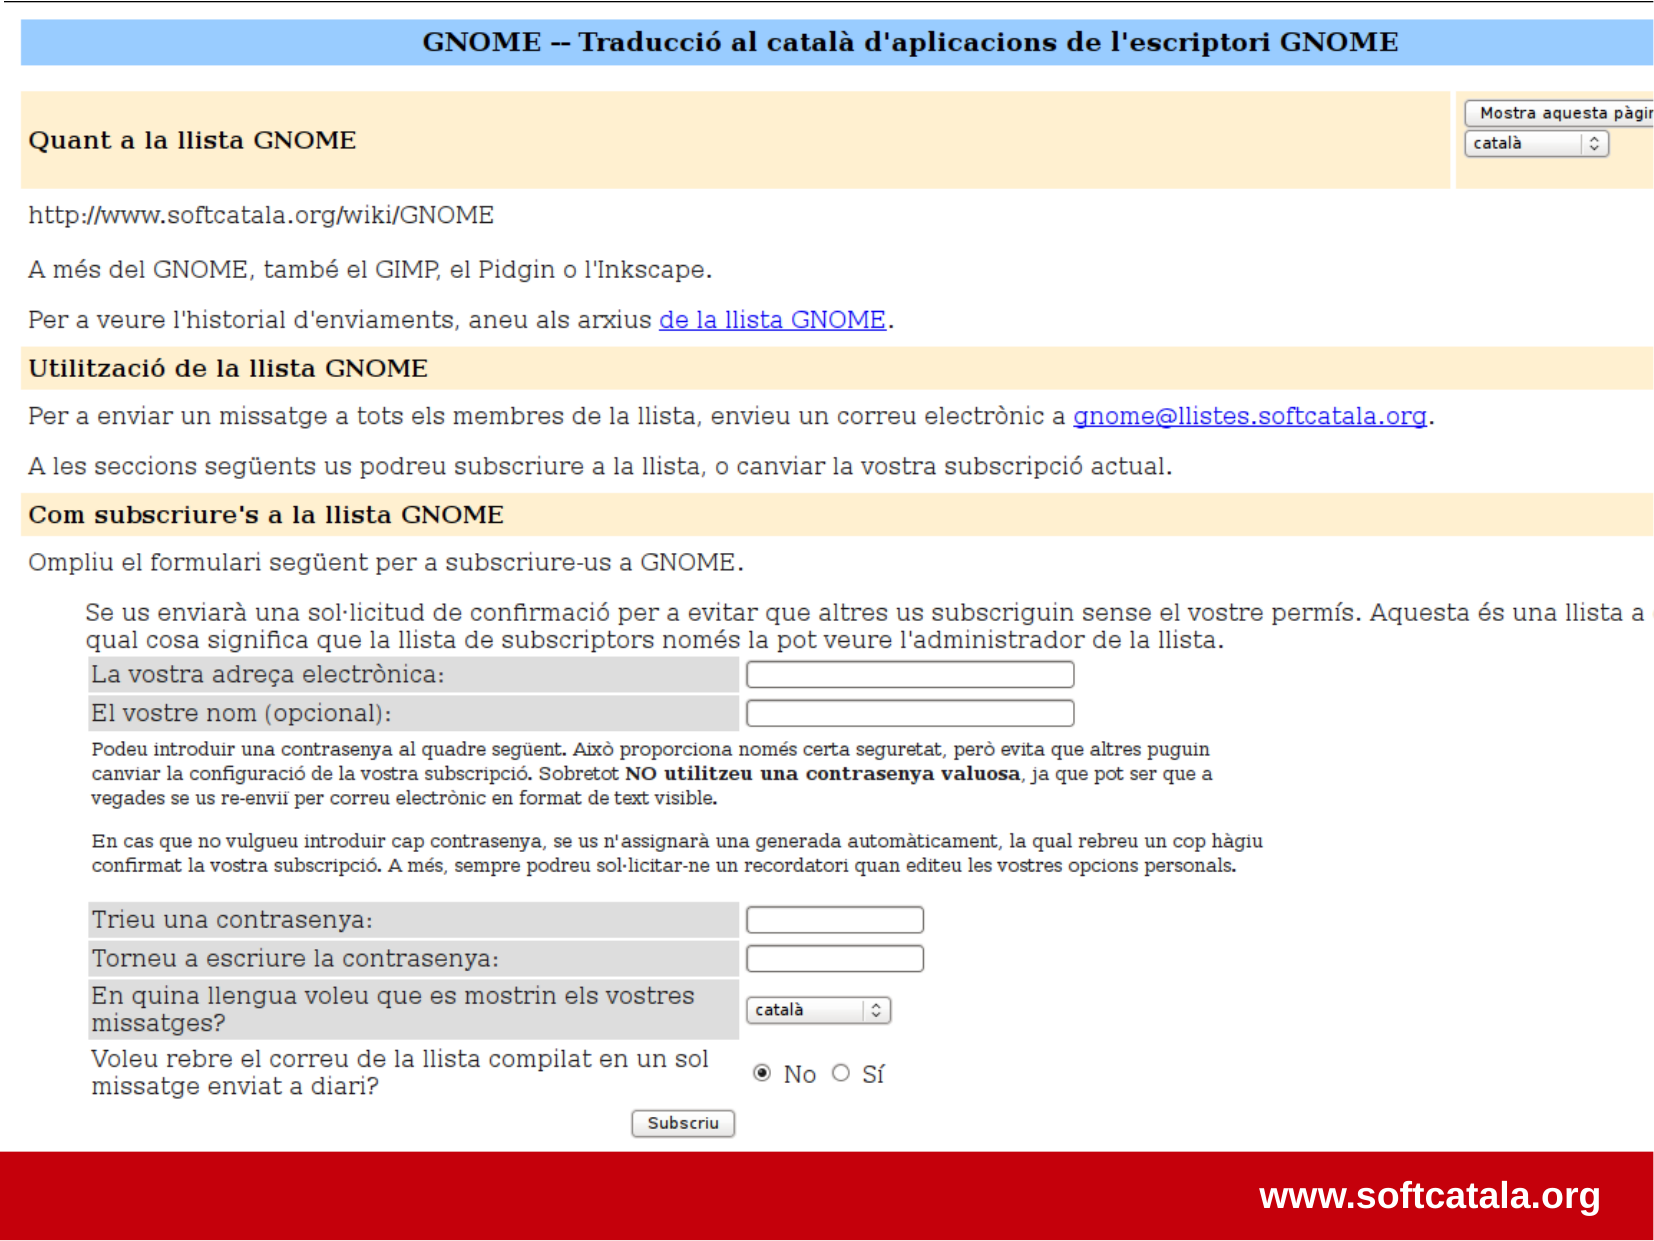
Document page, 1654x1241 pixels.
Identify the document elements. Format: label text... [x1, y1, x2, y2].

picture [4, 1, 1654, 1149]
text_box www.softcatala.org [0, 1151, 1654, 1241]
